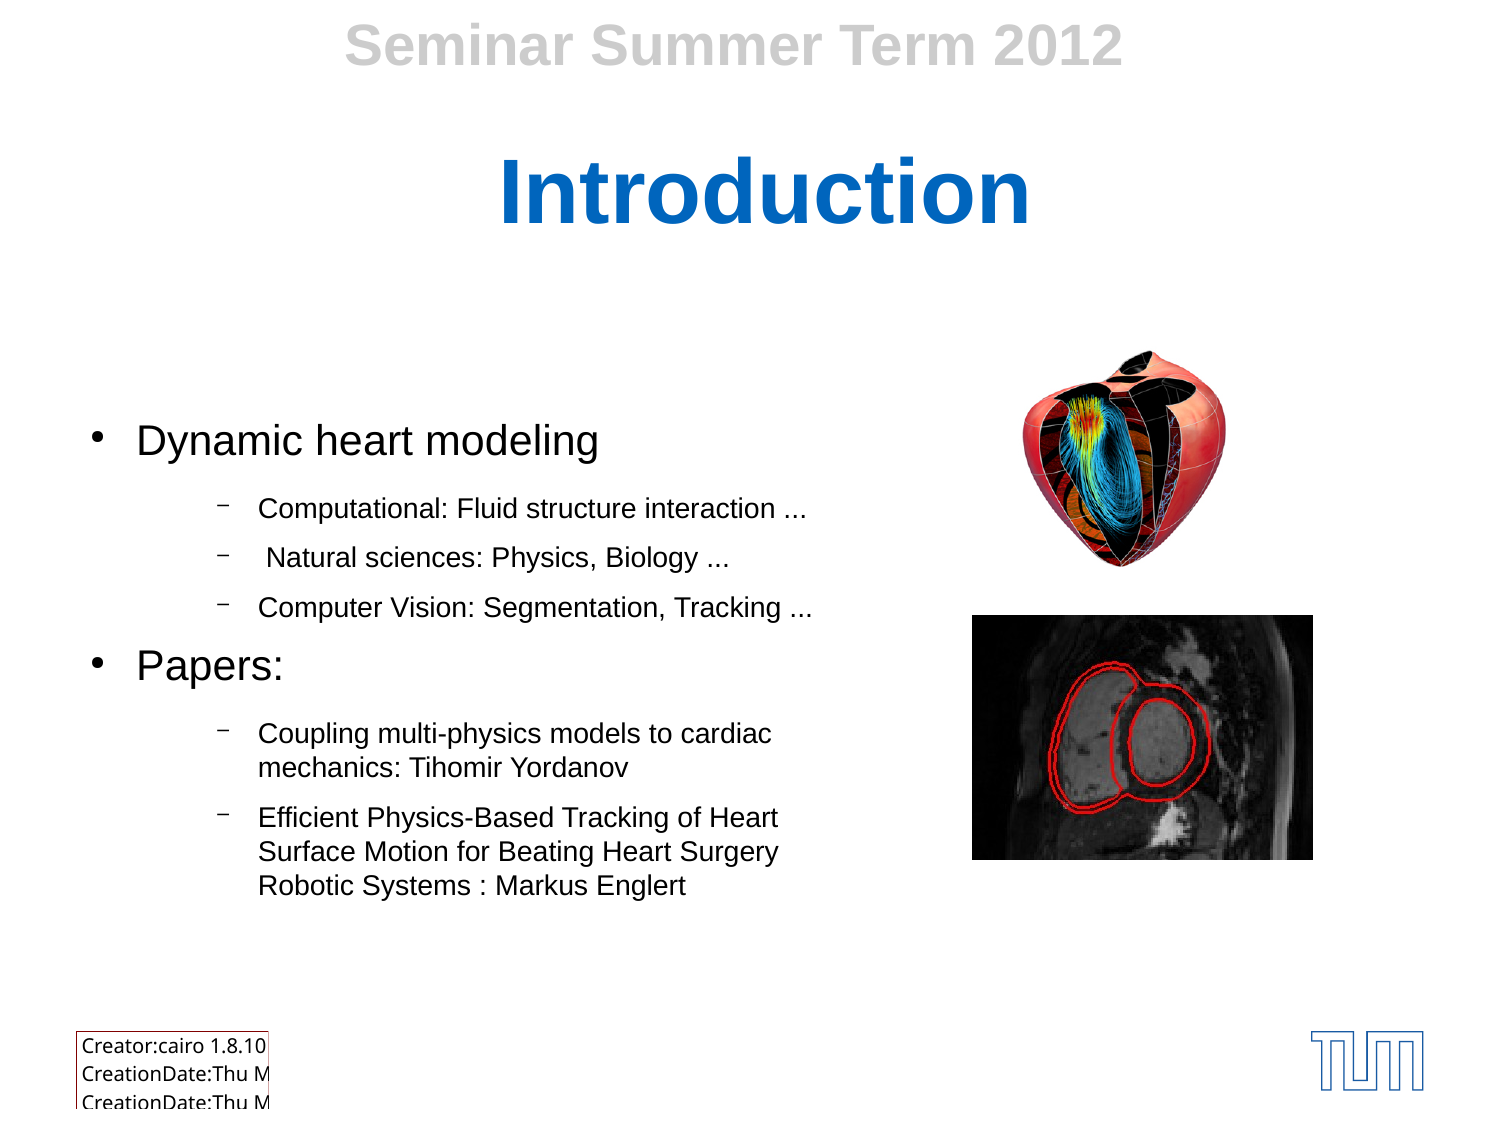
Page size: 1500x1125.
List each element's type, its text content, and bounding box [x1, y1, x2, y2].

picture [1012, 346, 1238, 573]
picture [1281, 1001, 1453, 1120]
picture [972, 615, 1313, 860]
list Dynamic heart modeling Computational: Fluid structure interaction ... Natural sciences: Physics, Biology ... Computer Vision: Segmentation, Tracking ... Papers: Coupling multi-physics models to cardiac mechanics: Tihomir Yordanov Efficient Physics-Based Tracking of Heart Surface Motion for Beating Heart Surgery Robotic Systems : Markus Englert [75, 412, 826, 969]
title [43, 299, 1426, 863]
title Introduction [75, 124, 1457, 291]
title Seminar Summer Term 2012 [43, 0, 1426, 76]
